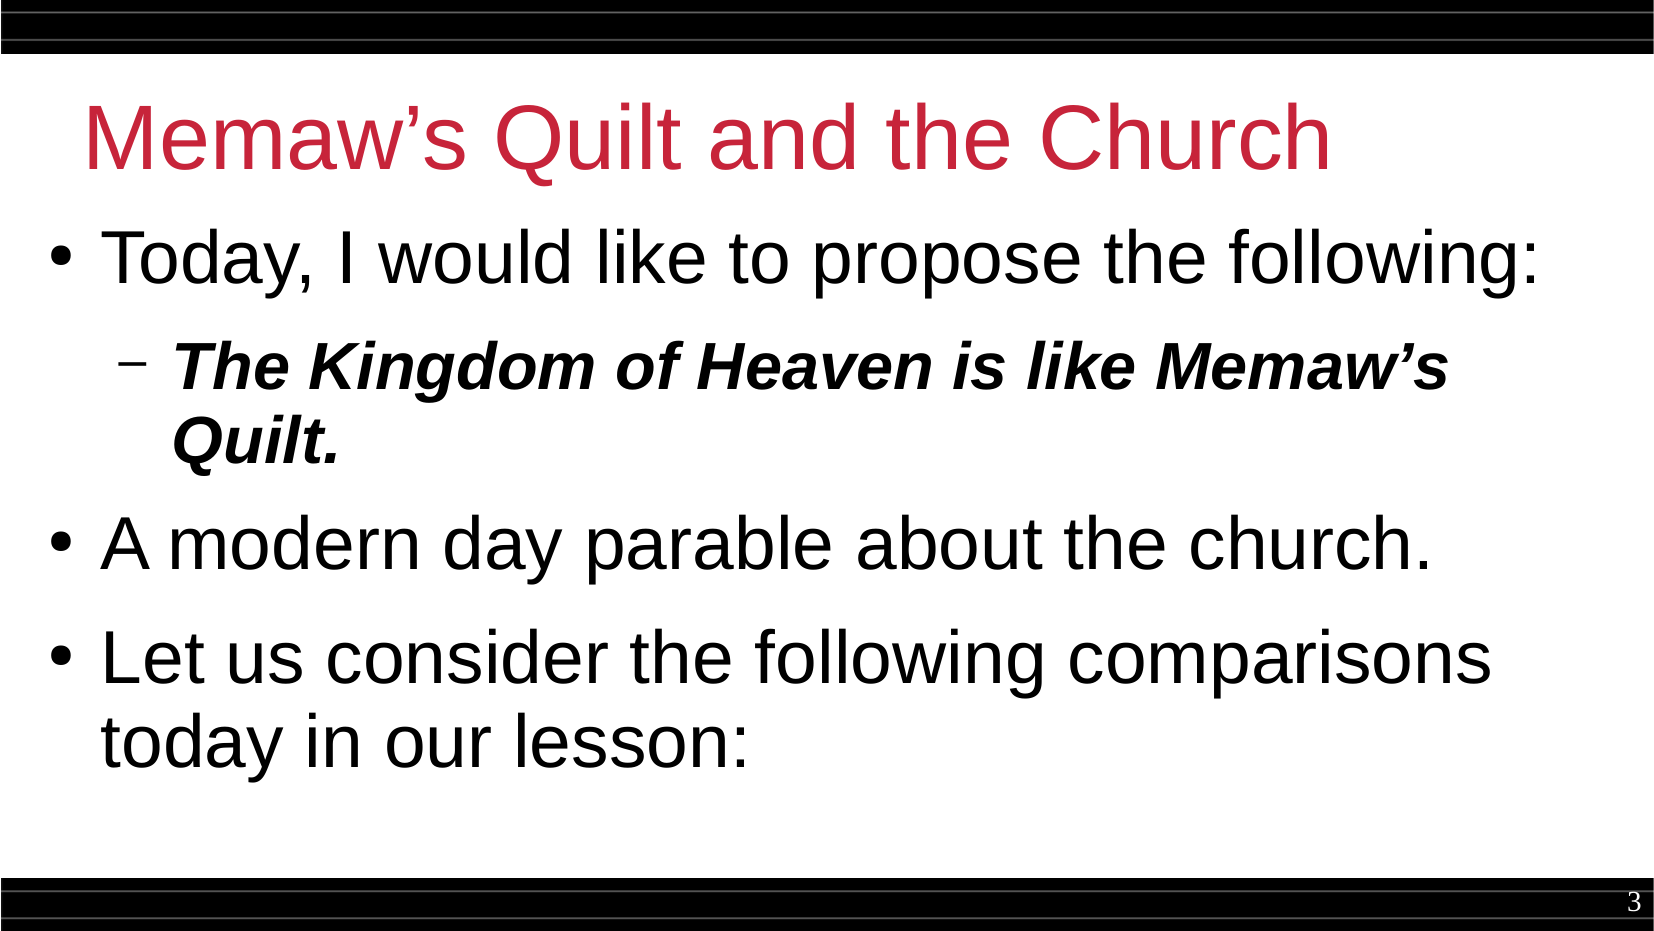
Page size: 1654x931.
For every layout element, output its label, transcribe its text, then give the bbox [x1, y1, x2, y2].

picture [1, 0, 1654, 54]
list Today, I would like to propose the following: The Kingdom of Heaven is like Memaw’s Quilt. A modern day parable about the church. Let us consider the following comparisons today in our lesson: [30, 215, 1636, 871]
picture [1, 878, 1654, 931]
title Memaw’s Quilt and the Church [82, 60, 1571, 215]
